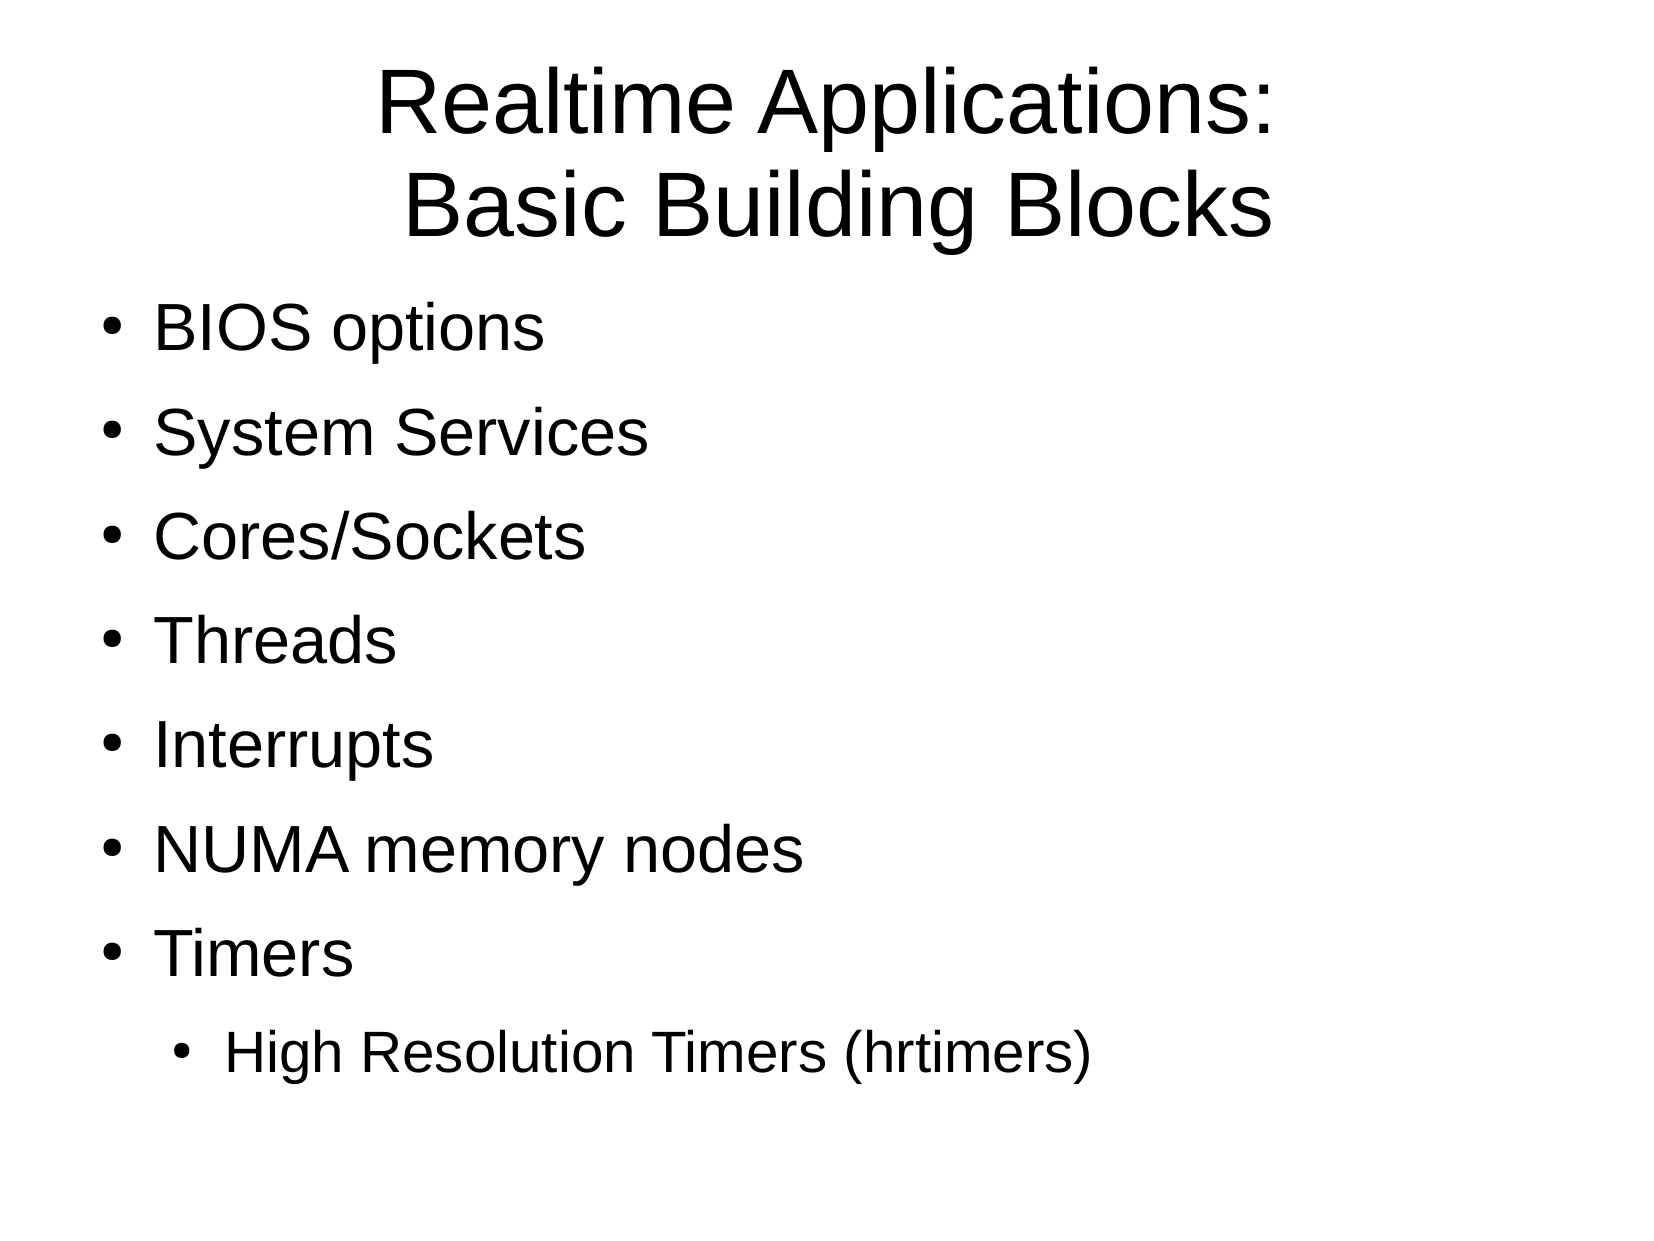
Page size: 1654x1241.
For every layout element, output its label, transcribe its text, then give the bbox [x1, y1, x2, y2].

list BIOS options System Services Cores/Sockets Threads Interrupts NUMA memory nodes Timers High Resolution Timers (hrtimers) [82, 290, 1571, 1094]
title Realtime Applications: Basic Building Blocks [82, 50, 1571, 256]
